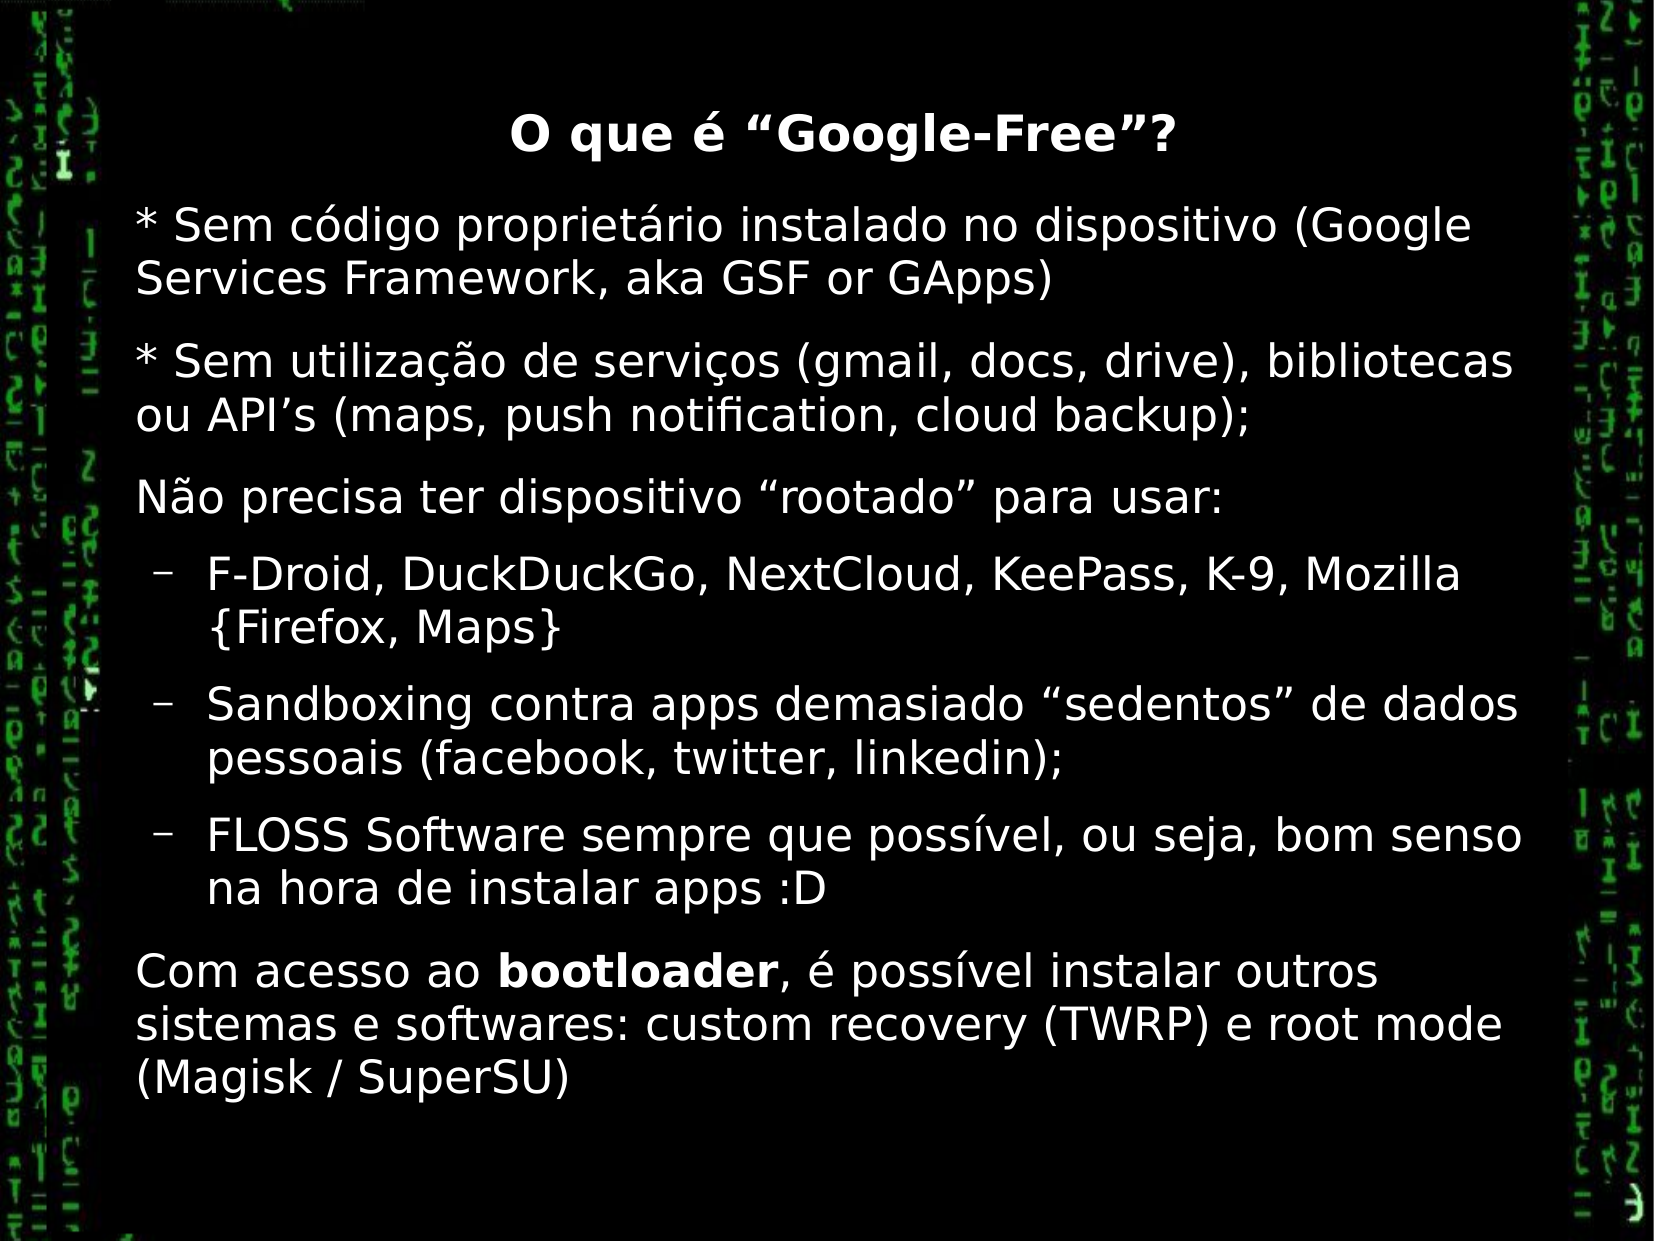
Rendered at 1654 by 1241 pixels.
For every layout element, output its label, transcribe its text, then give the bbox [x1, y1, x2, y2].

list O que é “Google-Free”? * Sem código proprietário instalado no dispositivo (Google Services Framework, aka GSF or GApps) * Sem utilização de serviços (gmail, docs, drive), bibliotecas ou API’s (maps, push notification, cloud backup); Não precisa ter dispositivo “rootado” para usar: F-Droid, DuckDuckGo, NextCloud, KeePass, K-9, Mozilla {Firefox, Maps} Sandboxing contra apps demasiado “sedentos” de dados pessoais (facebook, twitter, linkedin); FLOSS Software sempre que possível, ou seja, bom senso na hora de instalar apps :D Com acesso ao bootloader, é possível instalar outros sistemas e softwares: custom recovery (TWRP) e root mode (Magisk / SuperSU) [64, 105, 1554, 1161]
picture [0, 0, 1654, 1241]
